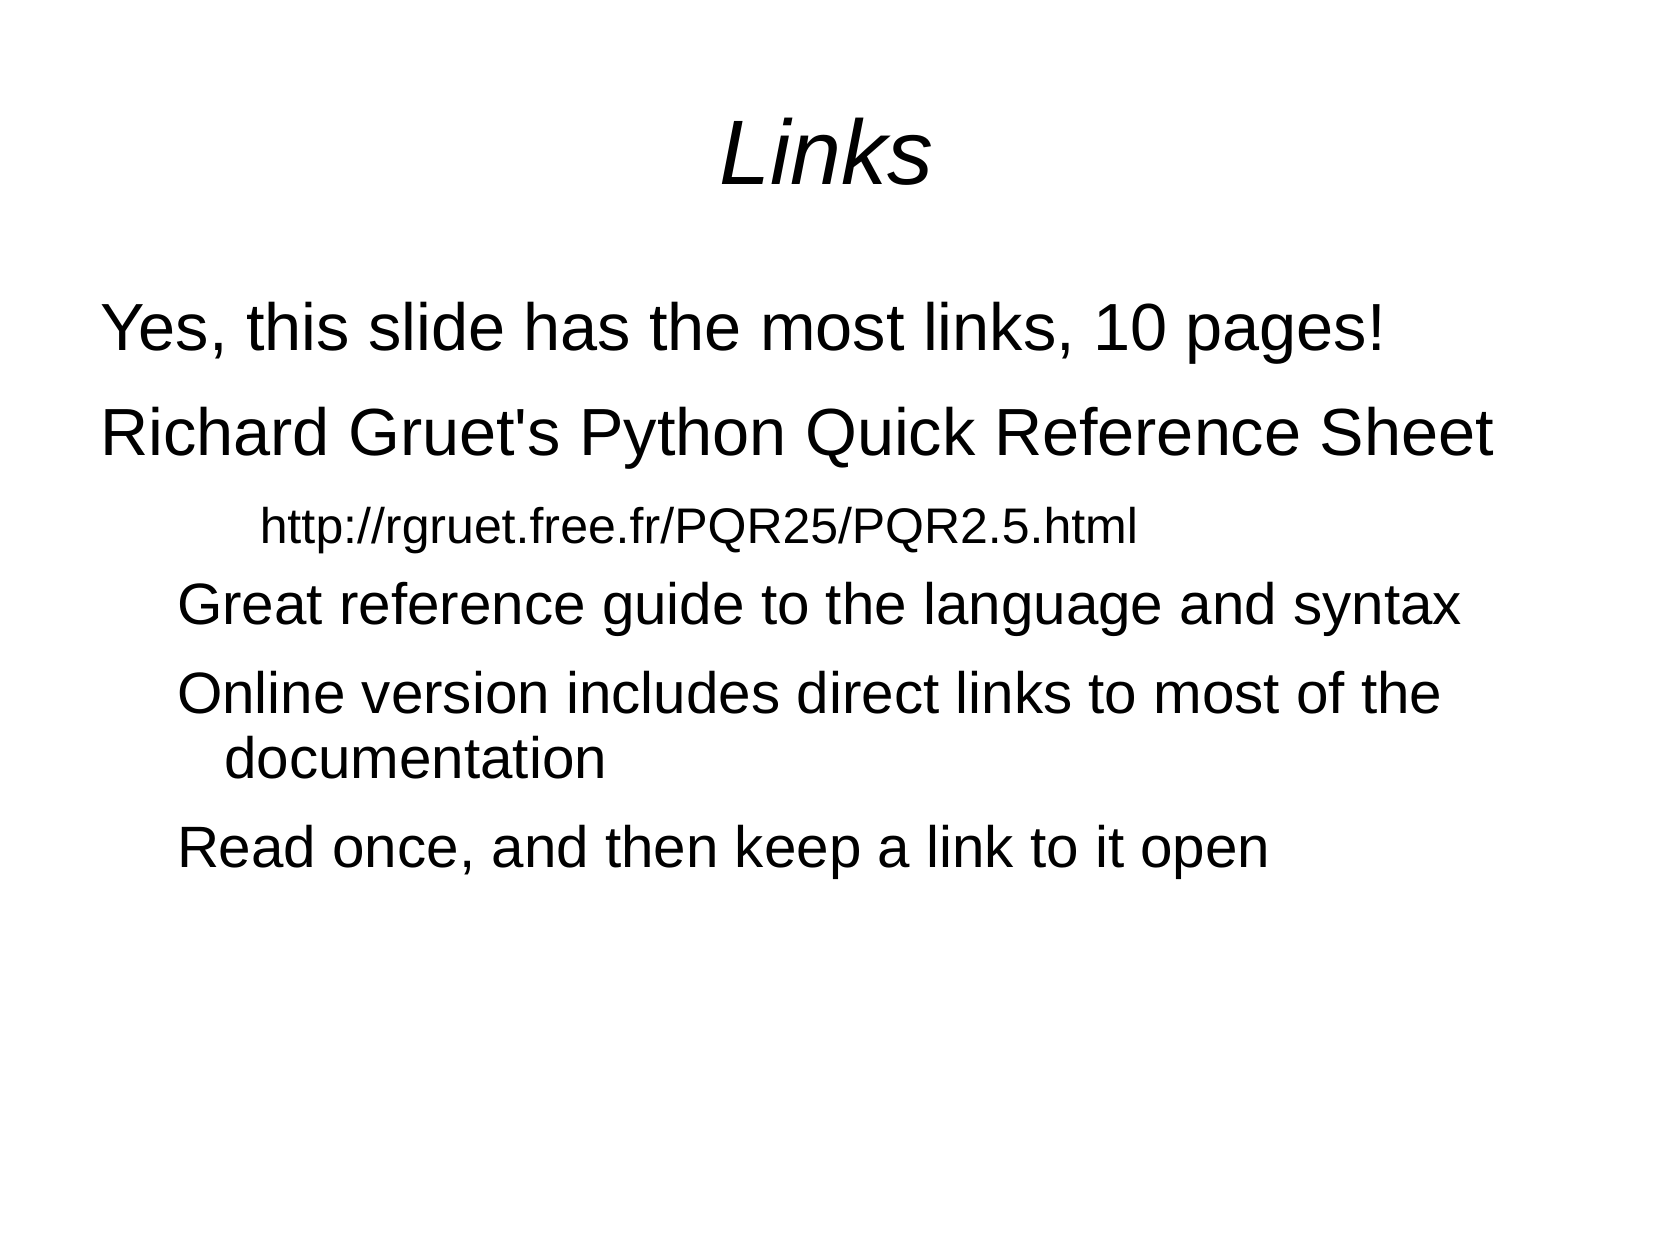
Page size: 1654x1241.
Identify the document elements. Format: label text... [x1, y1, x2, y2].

title Links [82, 56, 1571, 250]
list Yes, this slide has the most links, 10 pages! Richard Gruet's Python Quick Reference Sheet http://rgruet.free.fr/PQR25/PQR2.5.html Great reference guide to the language and syntax Online version includes direct links to most of the documentation Read once, and then keep a link to it open [82, 290, 1571, 1094]
